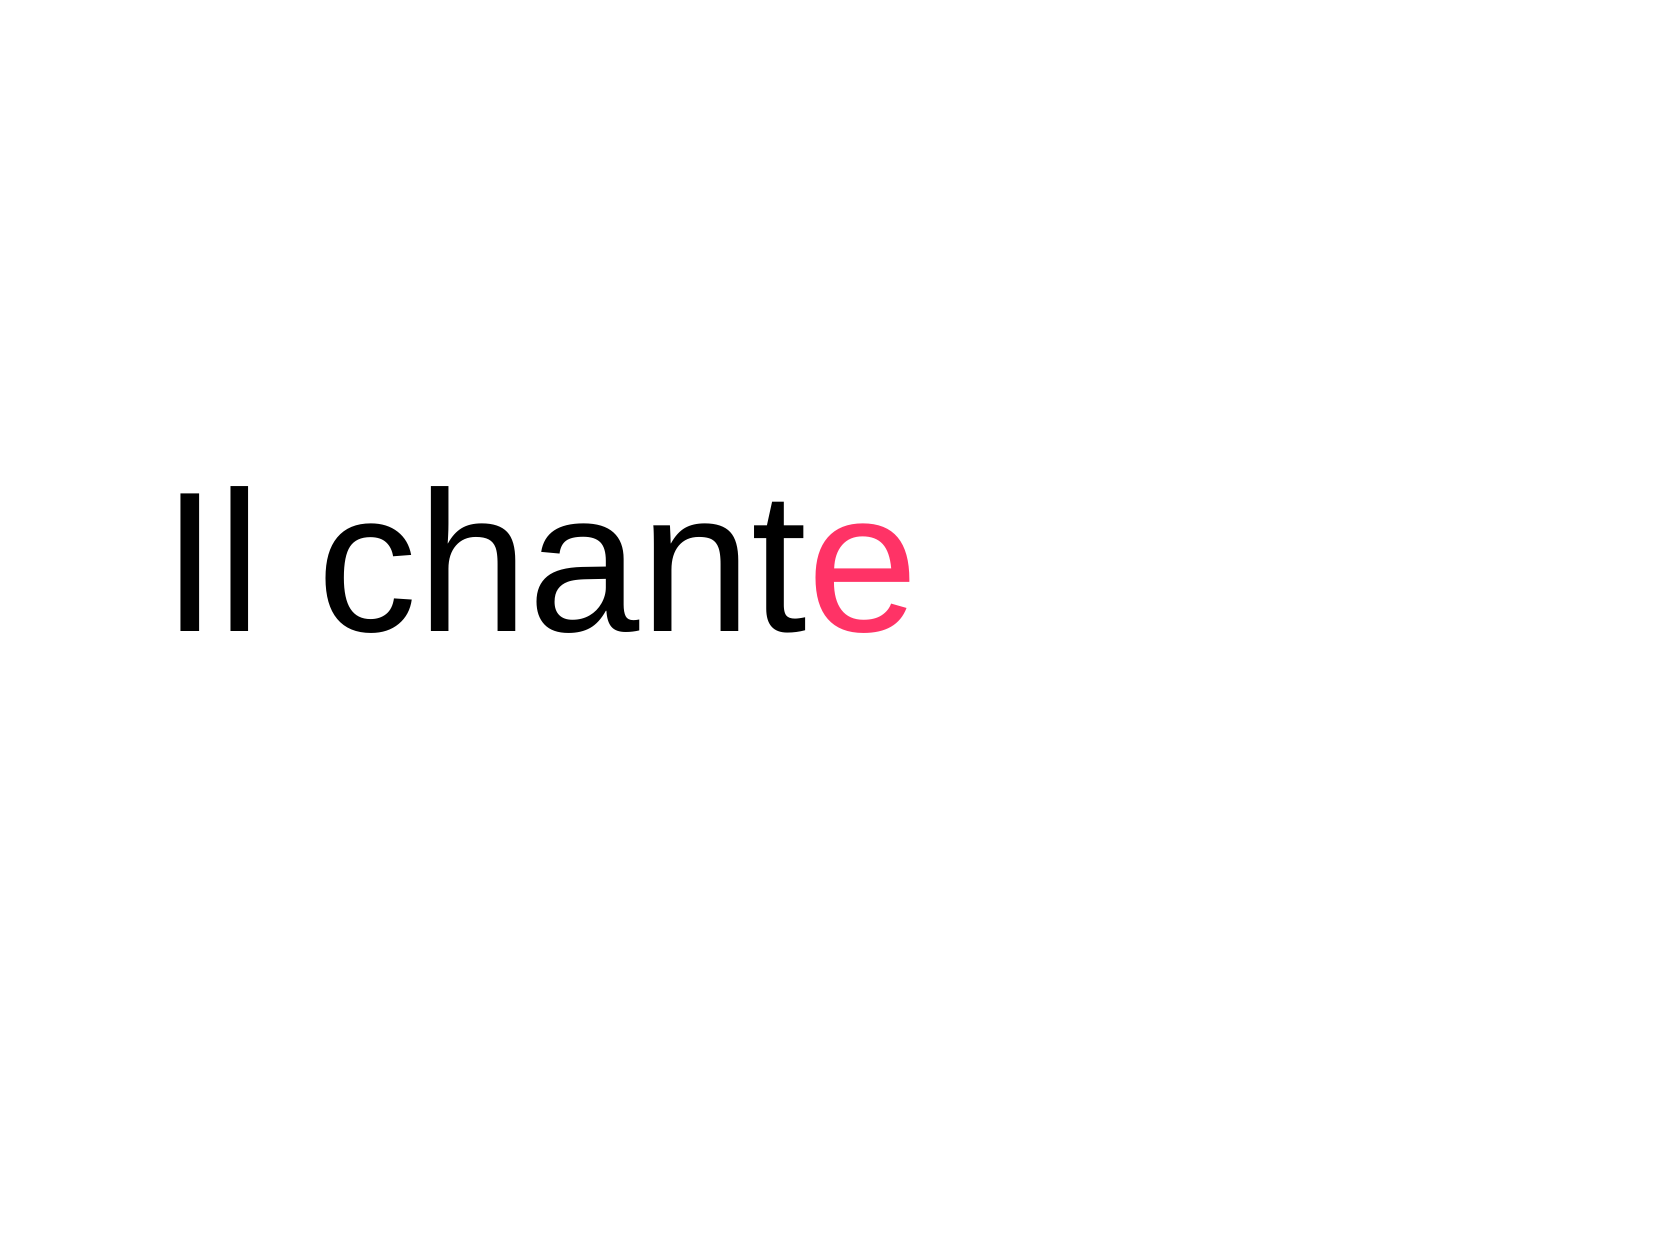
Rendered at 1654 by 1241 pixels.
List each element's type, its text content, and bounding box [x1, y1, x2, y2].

text_box Il chante [147, 442, 1418, 682]
